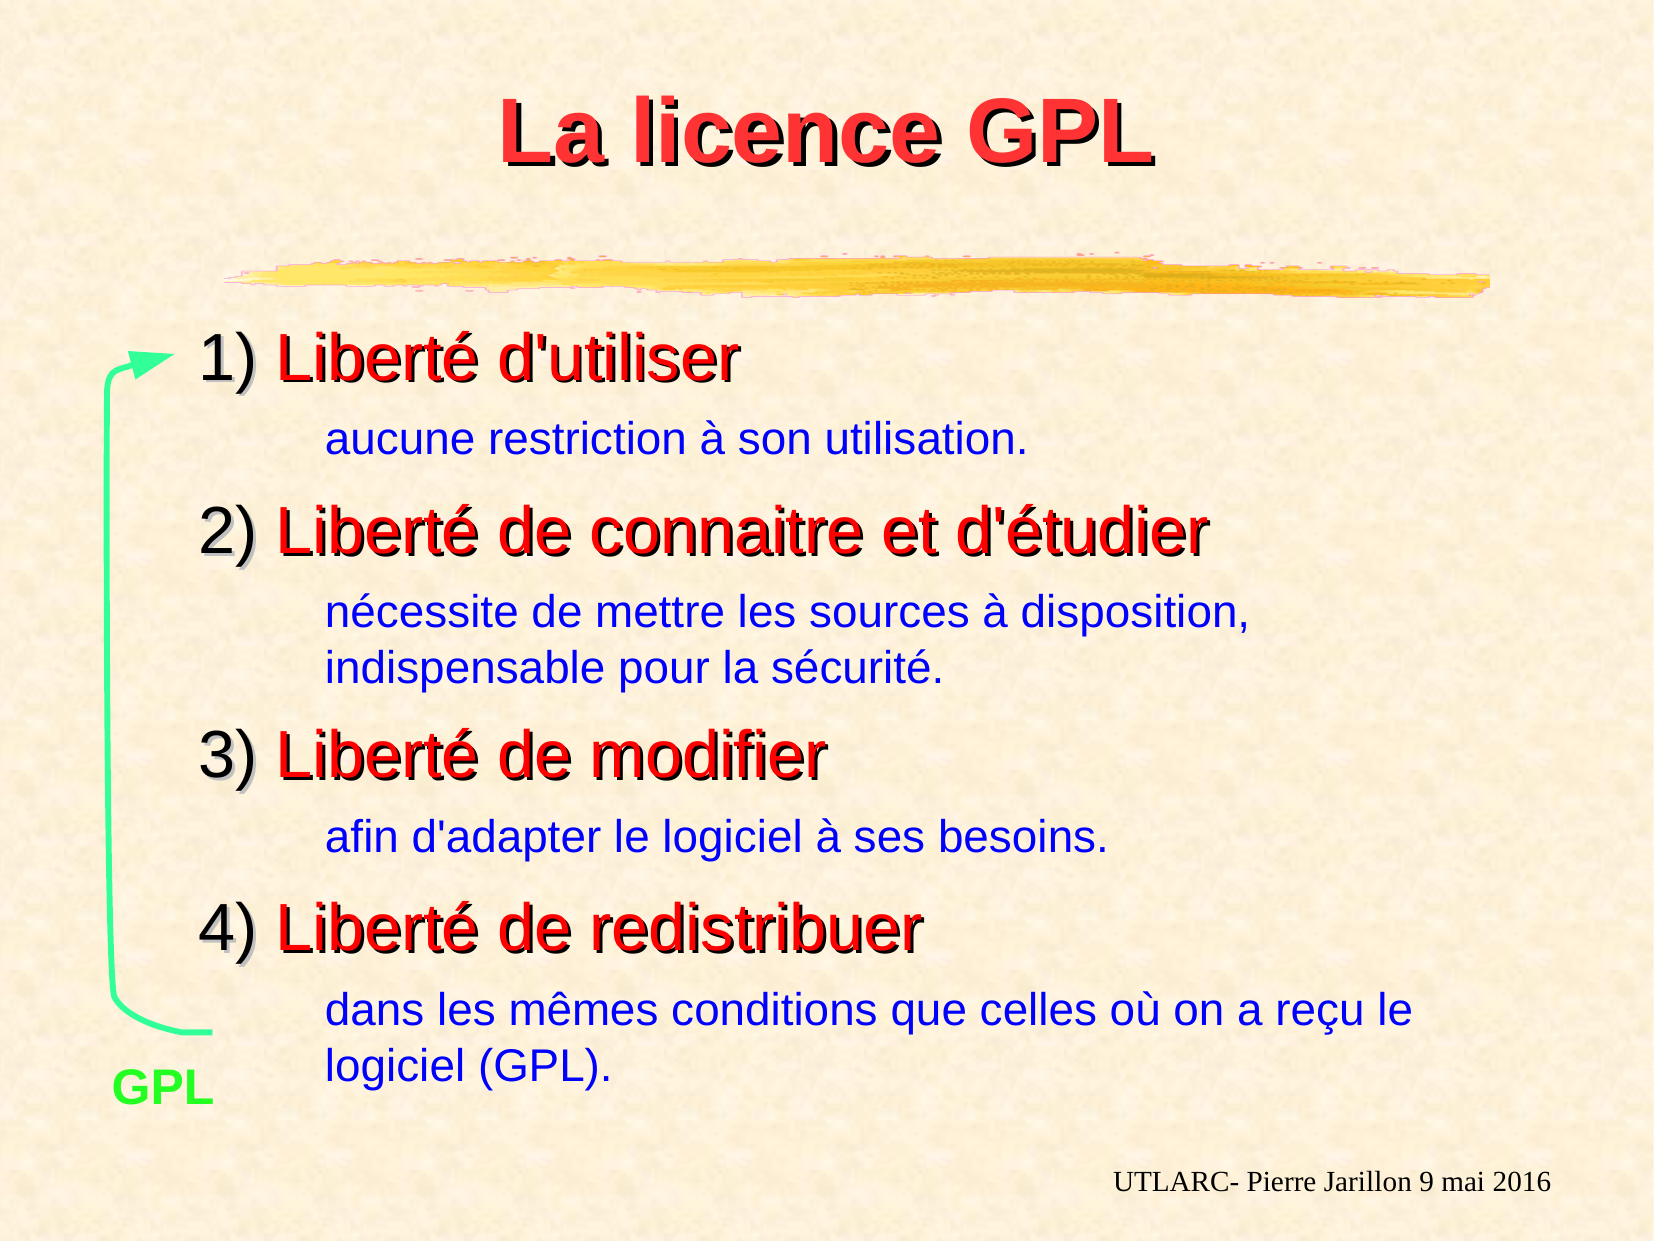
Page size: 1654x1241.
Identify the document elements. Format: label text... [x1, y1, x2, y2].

picture [0, 0, 1654, 1241]
title La licence GPL [82, 49, 1571, 213]
list Liberté d'utiliser aucune restriction à son utilisation. Liberté de connaitre et d'étudier nécessite de mettre les sources à disposition, indispensable pour la sécurité. Liberté de modifier afin d'adapter le logiciel à ses besoins. Liberté de redistribuer dans les mêmes conditions que celles où on a reçu le logiciel (GPL). [180, 319, 1455, 1103]
text_box GPL [85, 1051, 260, 1131]
